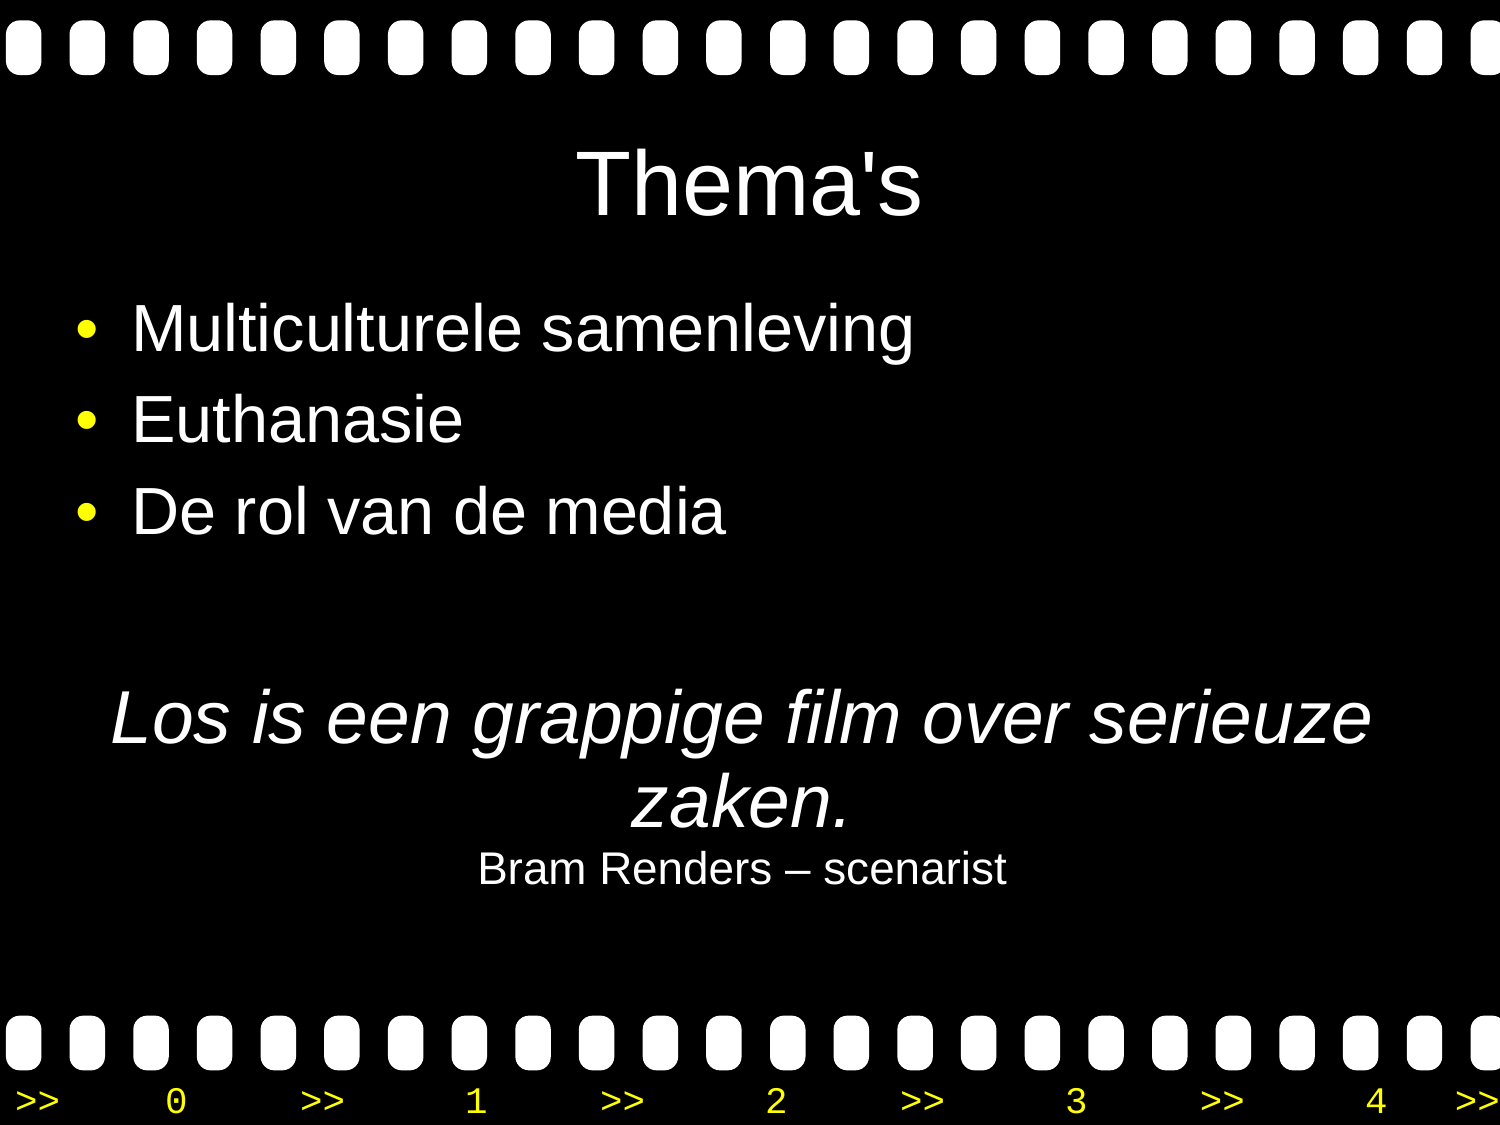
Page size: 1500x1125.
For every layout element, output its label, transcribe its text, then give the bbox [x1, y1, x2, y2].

title Thema's [75, 97, 1426, 271]
title Los is een grappige film over serieuze zaken. Bram Renders – scenarist [67, 653, 1418, 916]
list Multiculturele samenleving Euthanasie De rol van de media [75, 290, 1426, 1019]
